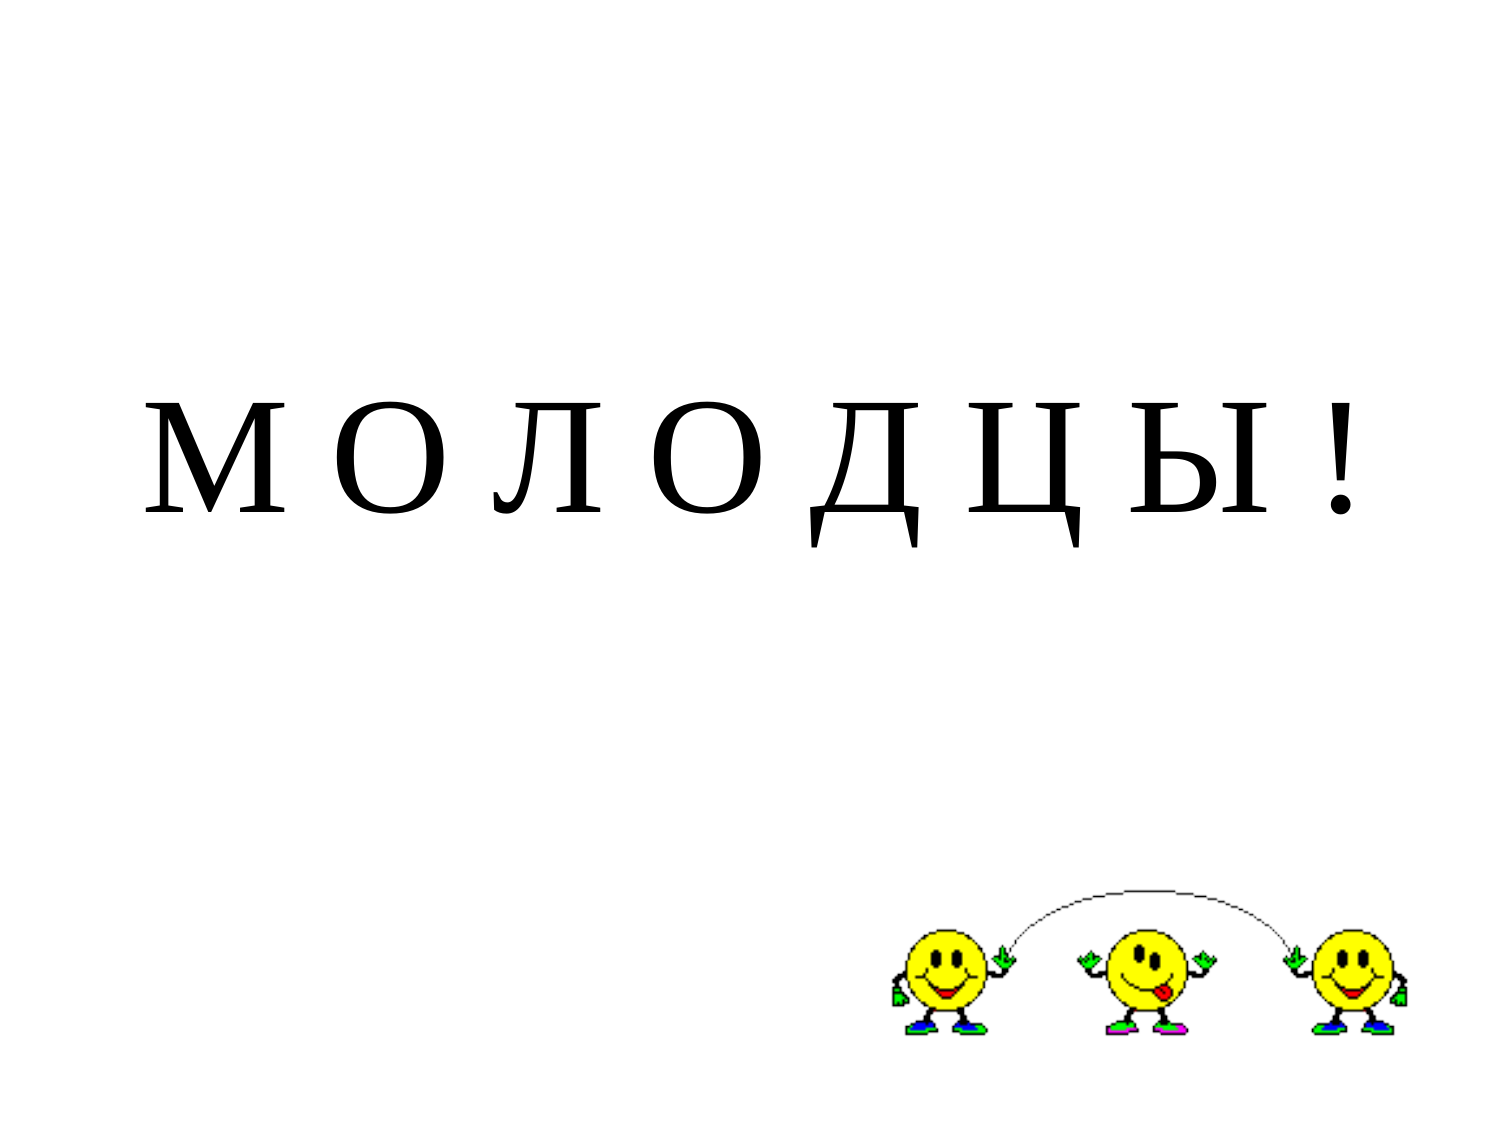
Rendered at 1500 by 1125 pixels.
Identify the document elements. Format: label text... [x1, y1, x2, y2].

text_box М О Л О Д Ц Ы ! [100, 337, 1412, 553]
picture [890, 857, 1411, 1040]
